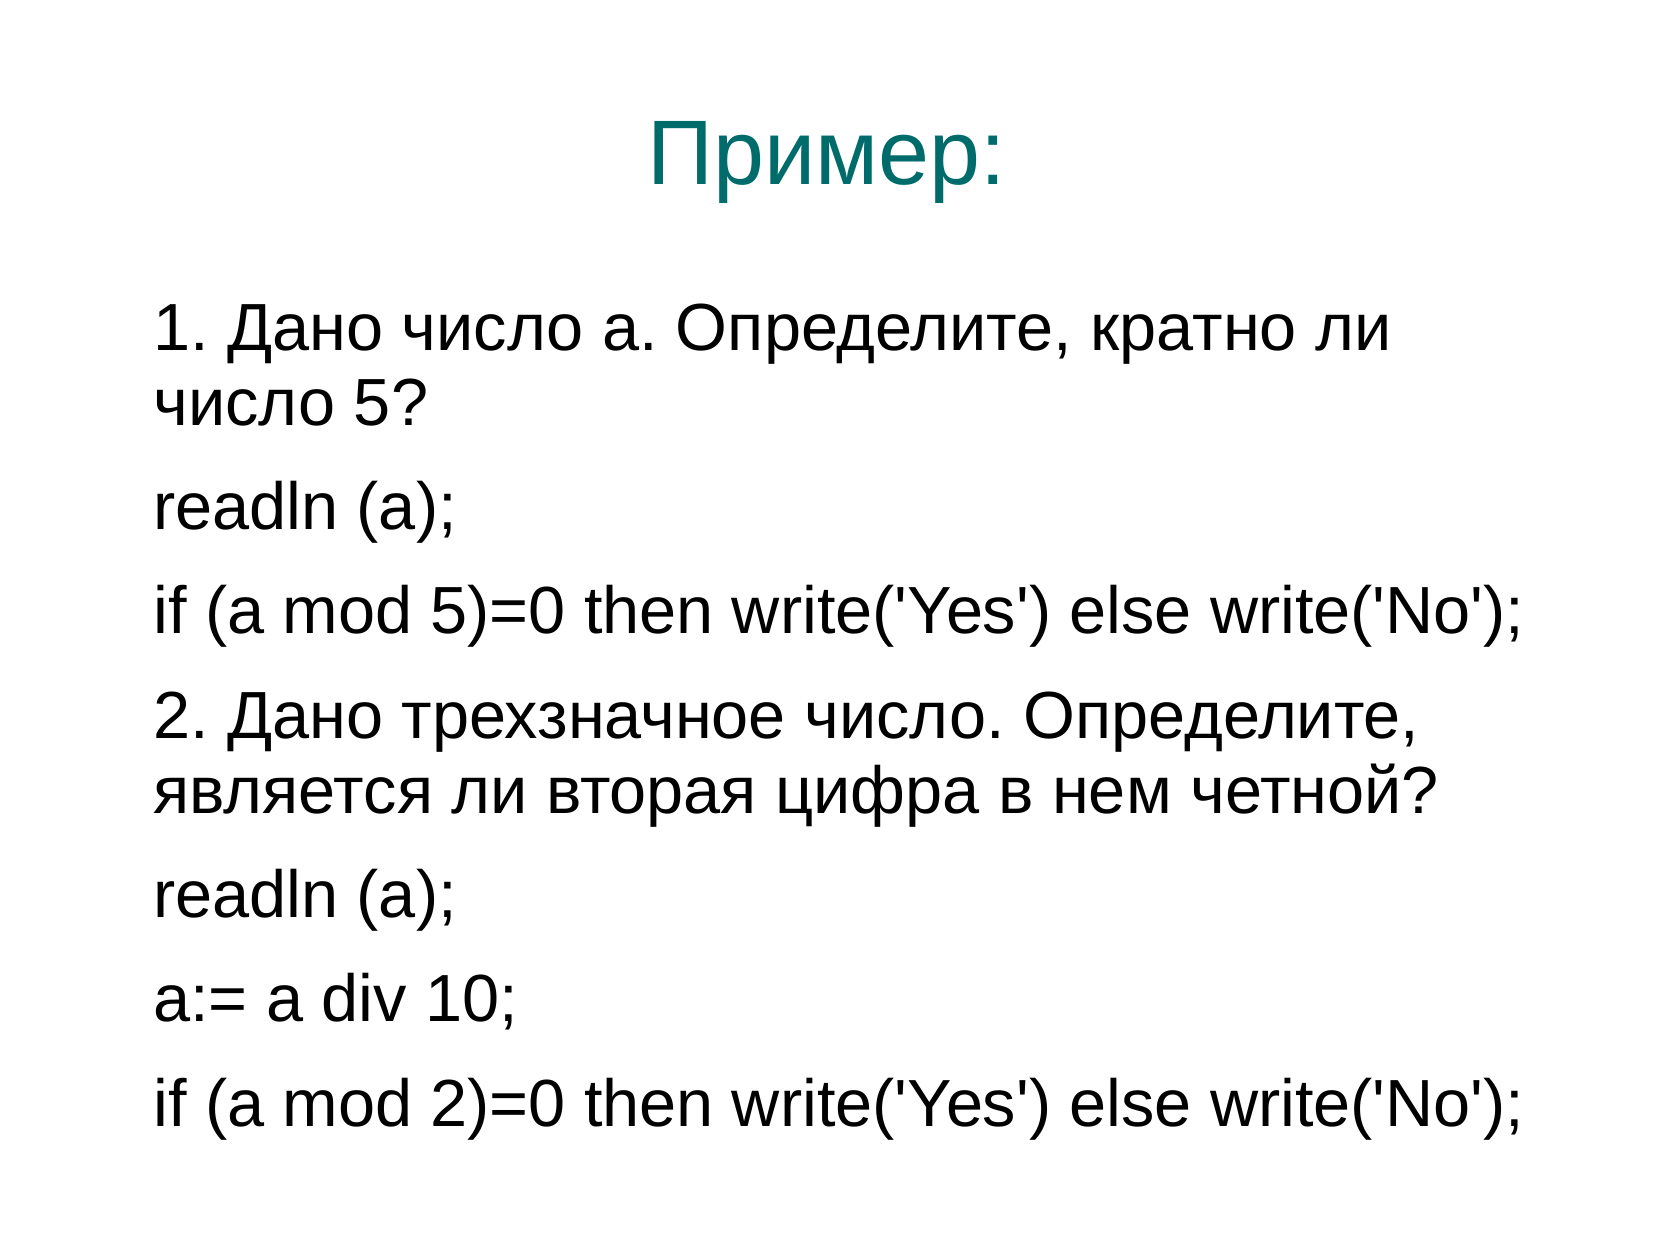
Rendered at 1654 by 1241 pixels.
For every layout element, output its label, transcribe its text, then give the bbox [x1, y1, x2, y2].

title Пример: [82, 49, 1571, 257]
list 1. Дано число а. Определите, кратно ли число 5? readln (a); if (a mod 5)=0 then write('Yes') else write('No'); 2. Дано трехзначное число. Определите, является ли вторая цифра в нем четной? readln (a); a:= a div 10; if (a mod 2)=0 then write('Yes') else write('No'); [82, 290, 1571, 1182]
